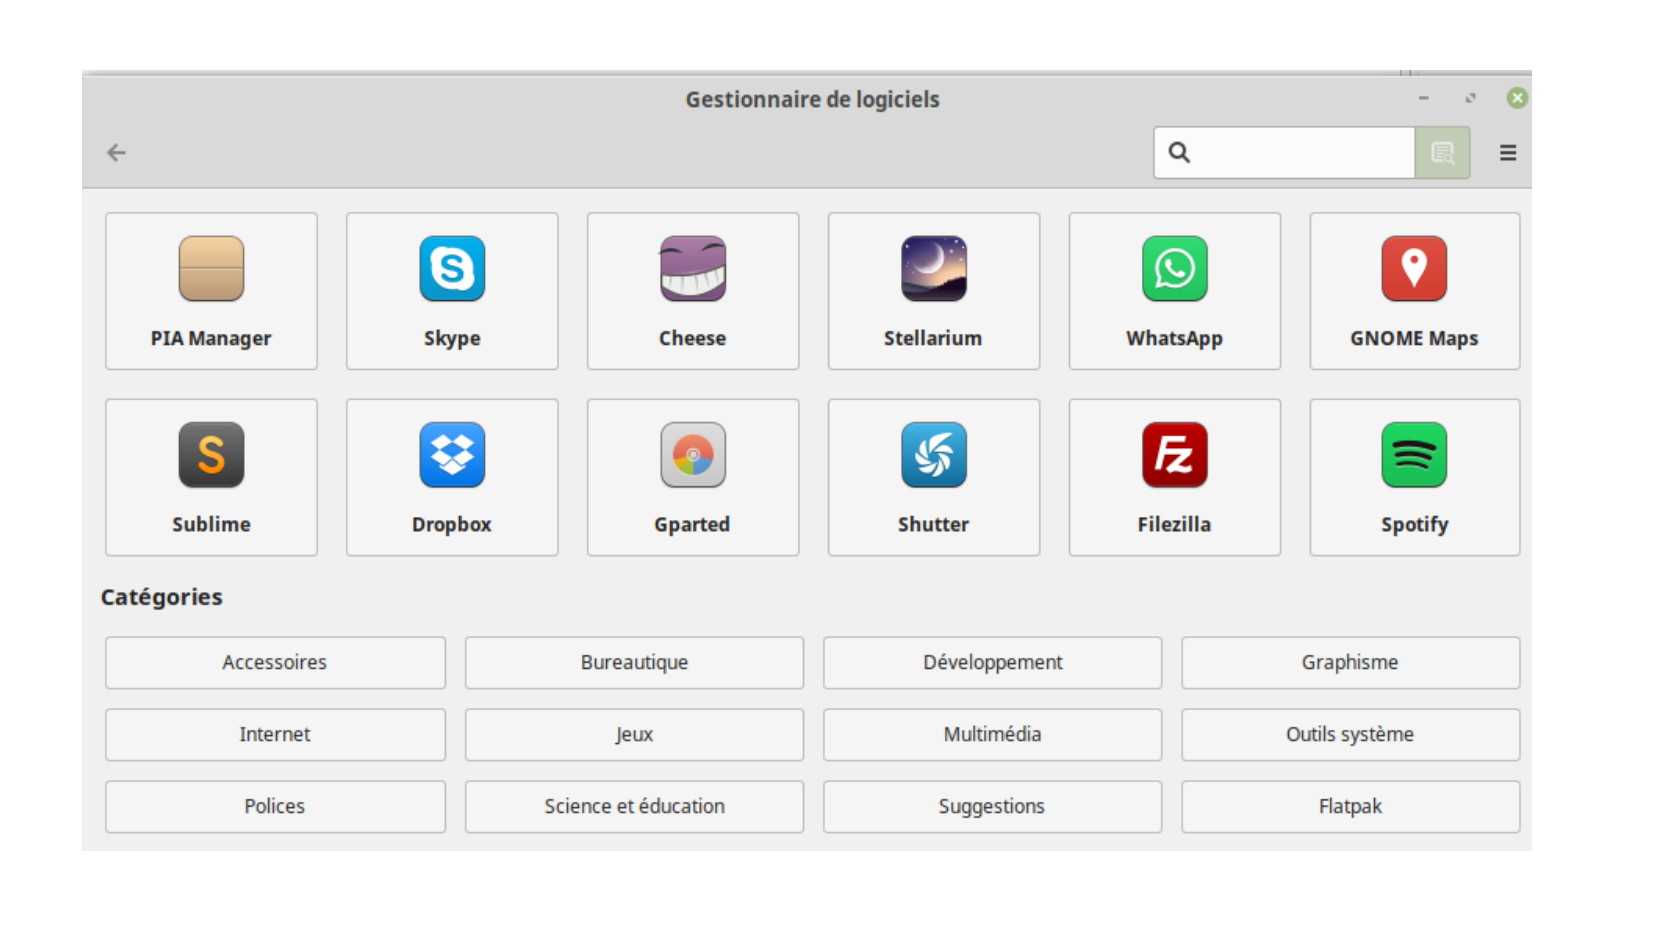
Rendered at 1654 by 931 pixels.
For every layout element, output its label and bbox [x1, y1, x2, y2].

picture [82, 70, 1532, 851]
